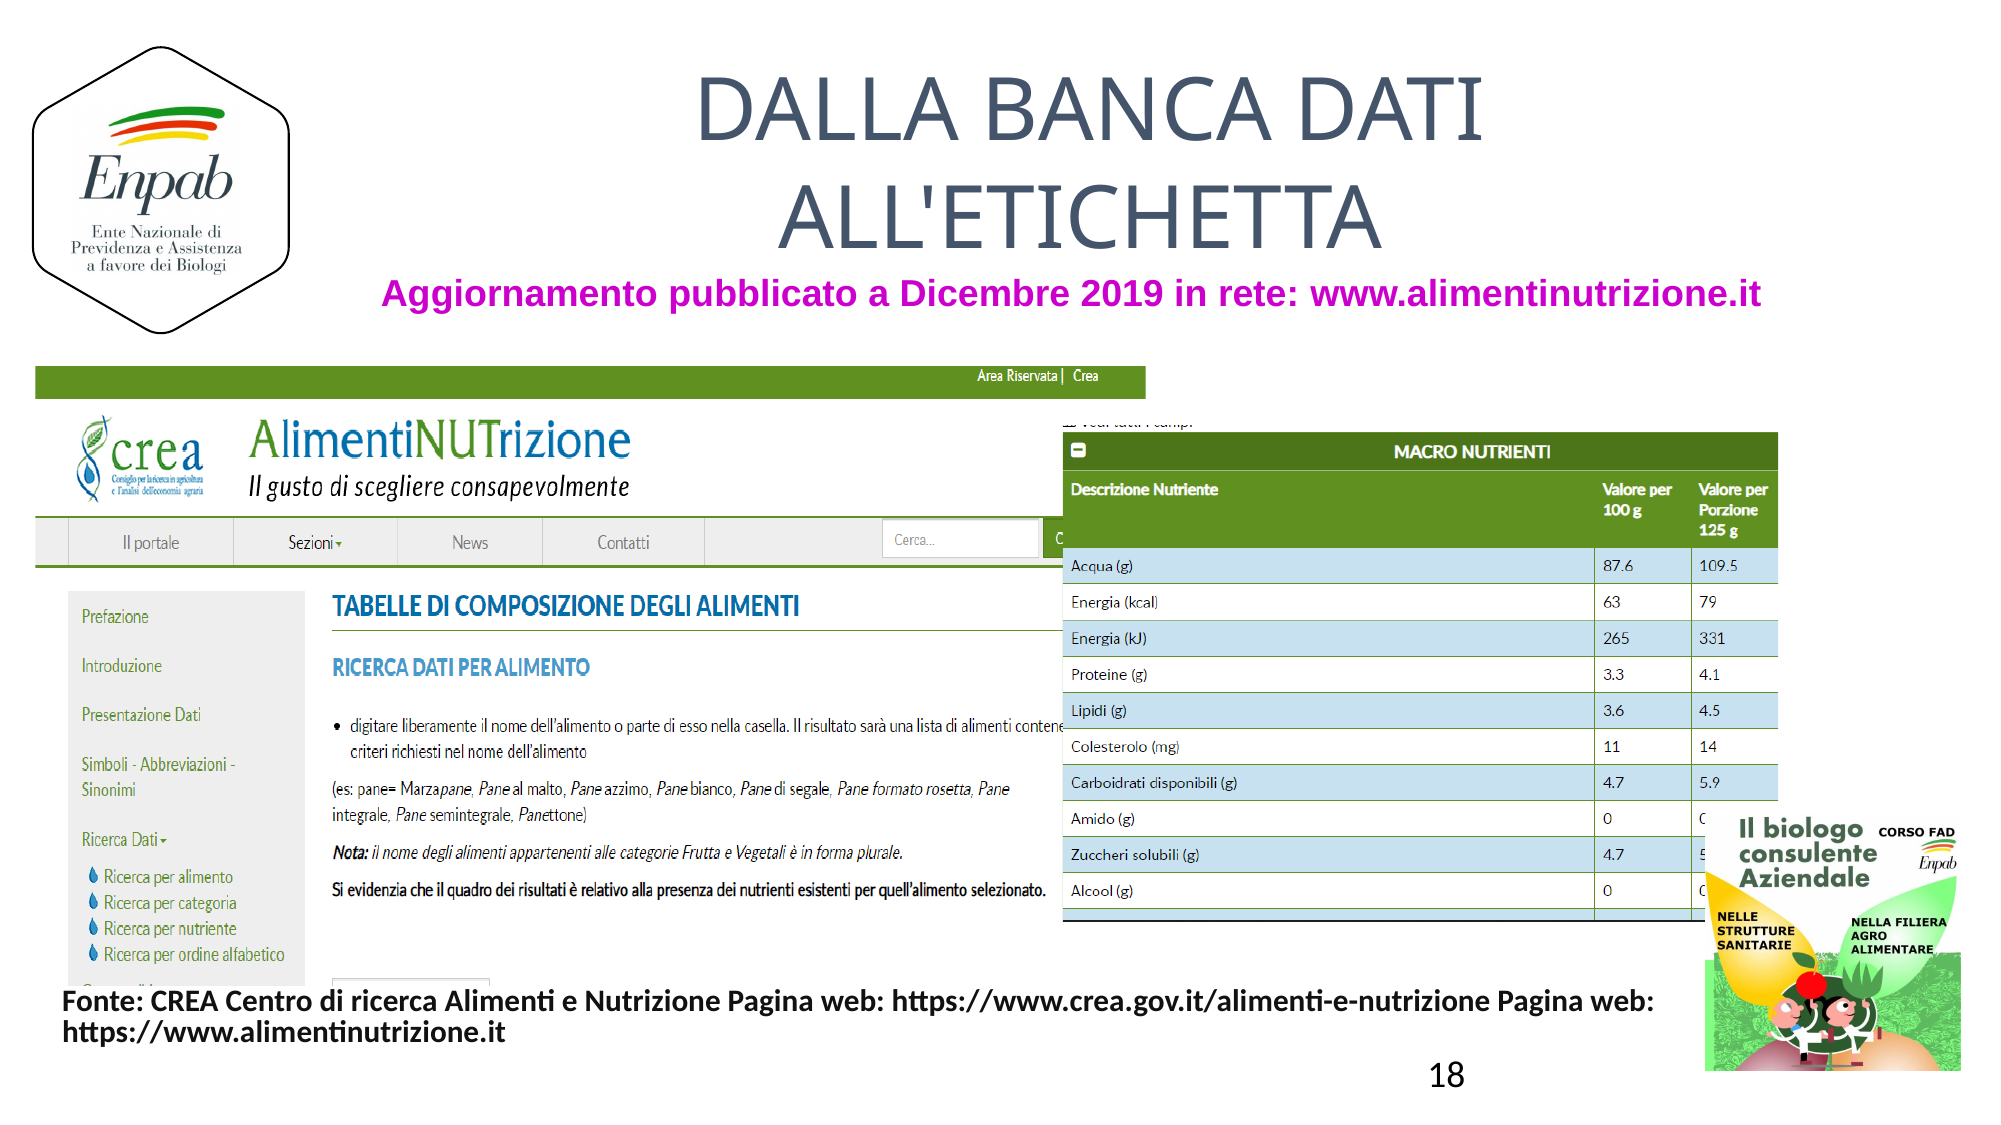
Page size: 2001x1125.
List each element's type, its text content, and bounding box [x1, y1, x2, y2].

text_box Aggiornamento pubblicato a Dicembre 2019 in rete: www.alimentinutrizione.it [366, 264, 1914, 414]
text_box DALLA BANCA DATI ALL'ETICHETTA [437, 47, 1725, 181]
text_box Fonte: CREA Centro di ricerca Alimenti e Nutrizione Pagina web: https://www.crea.gov.it/alimenti-e-nutrizione Pagina web: https://www.alimentinutrizione.it [47, 980, 1902, 1110]
picture [35, 366, 1961, 1071]
text_box [354, 181, 1973, 545]
text_box [32, 47, 289, 334]
picture [71, 101, 242, 276]
